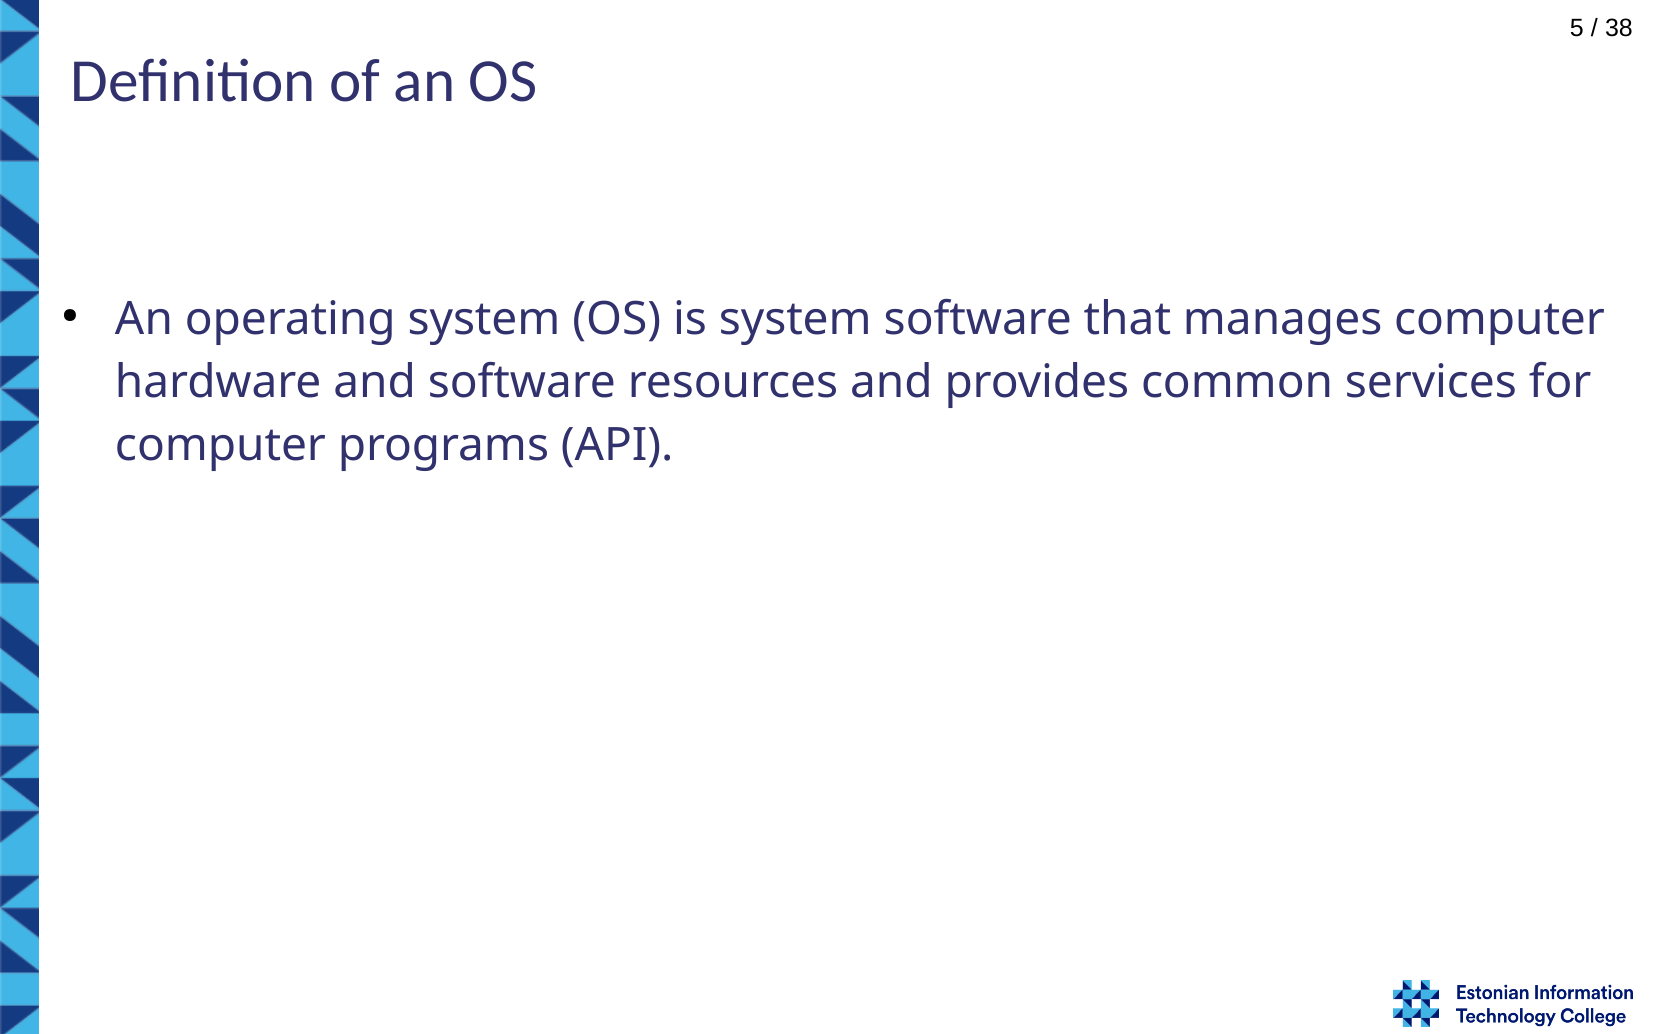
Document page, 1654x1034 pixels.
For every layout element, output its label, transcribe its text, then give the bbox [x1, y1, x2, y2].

picture [1393, 980, 1633, 1027]
list An operating system (OS) is system software that manages computer hardware and software resources and provides common services for computer programs (API). [44, 285, 1611, 936]
title Definition of an OS [70, 41, 1630, 130]
